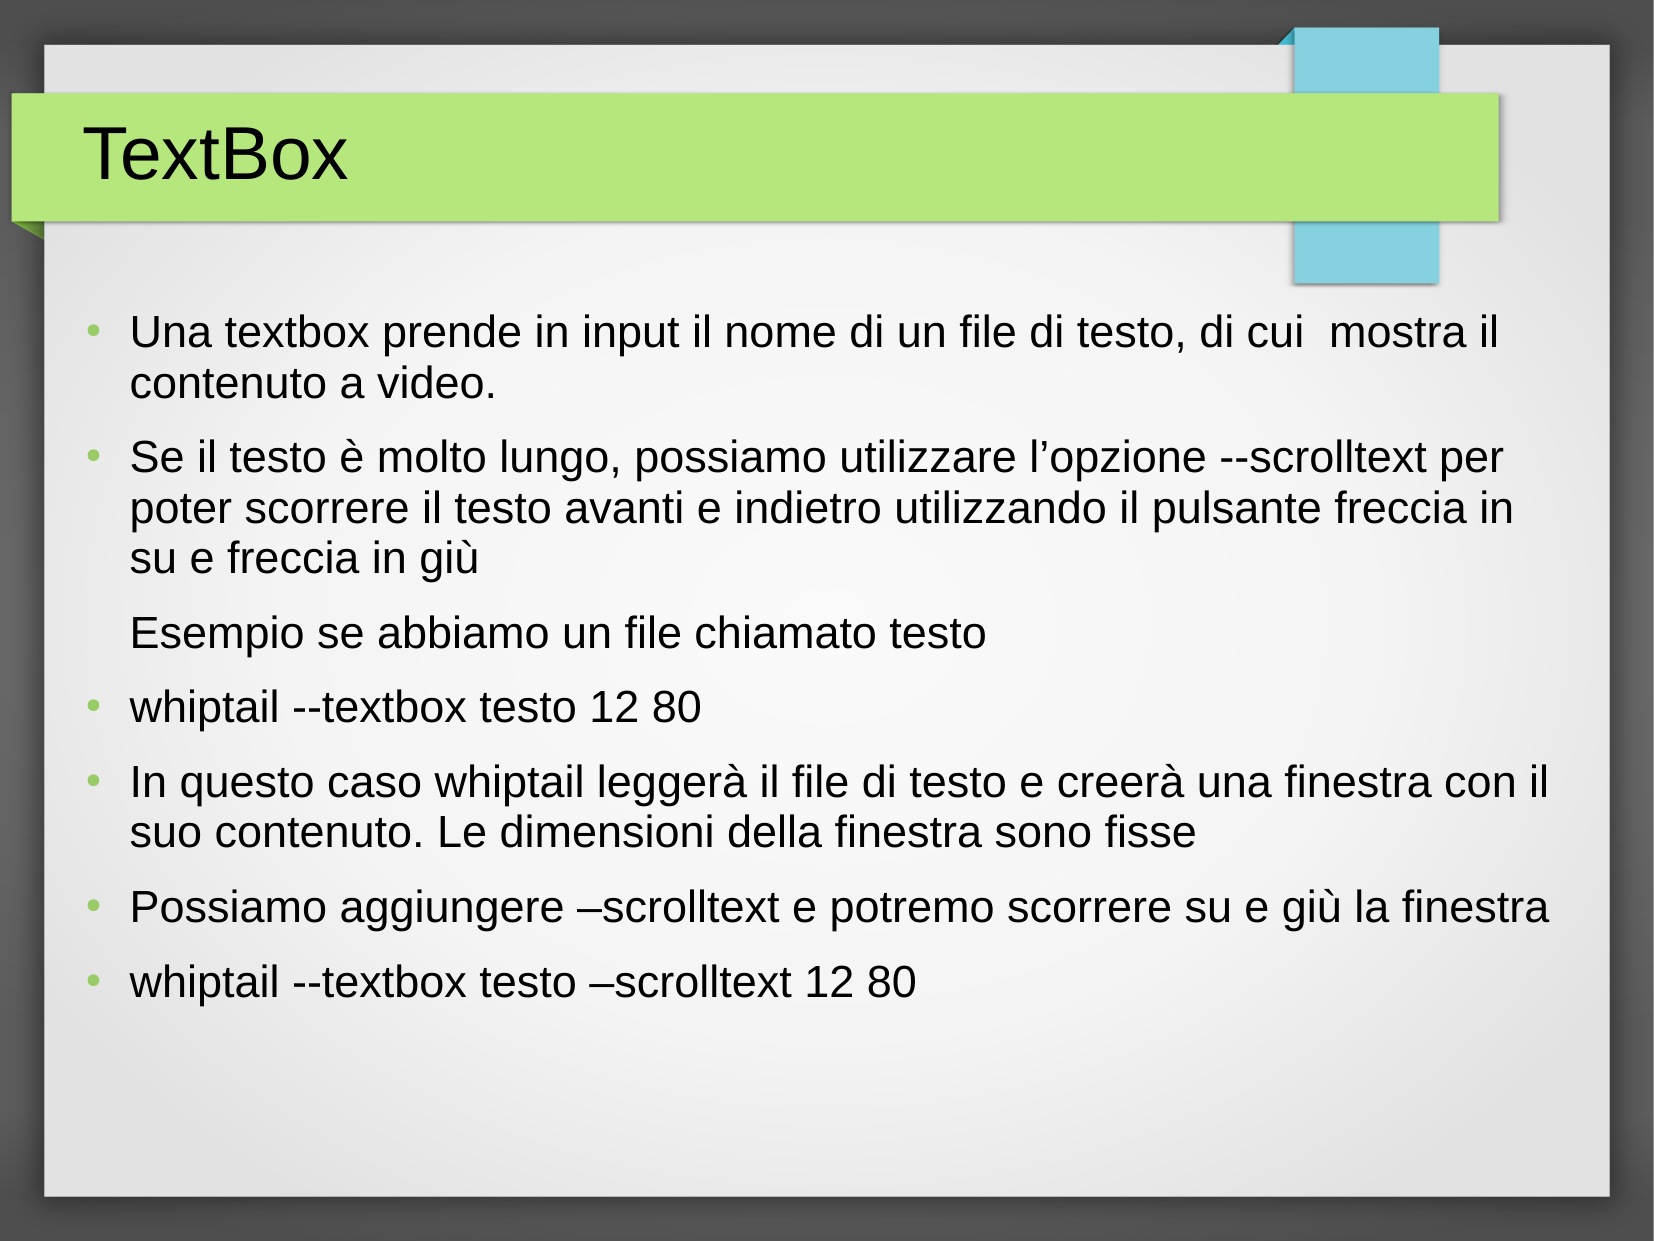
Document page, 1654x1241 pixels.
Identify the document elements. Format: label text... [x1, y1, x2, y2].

picture [0, 0, 1654, 1241]
list Una textbox prende in input il nome di un file di testo, di cui mostra il contenuto a video. Se il testo è molto lungo, possiamo utilizzare l’opzione --scrolltext per poter scorrere il testo avanti e indietro utilizzando il pulsante freccia in su e freccia in giù Esempio se abbiamo un file chiamato testo whiptail --textbox testo 12 80 In questo caso whiptail leggerà il file di testo e creerà una finestra con il suo contenuto. Le dimensioni della finestra sono fisse Possiamo aggiungere –scrolltext e potremo scorrere su e giù la finestra whiptail --textbox testo –scrolltext 12 80 [70, 307, 1560, 1027]
title TextBox [82, 94, 1264, 213]
